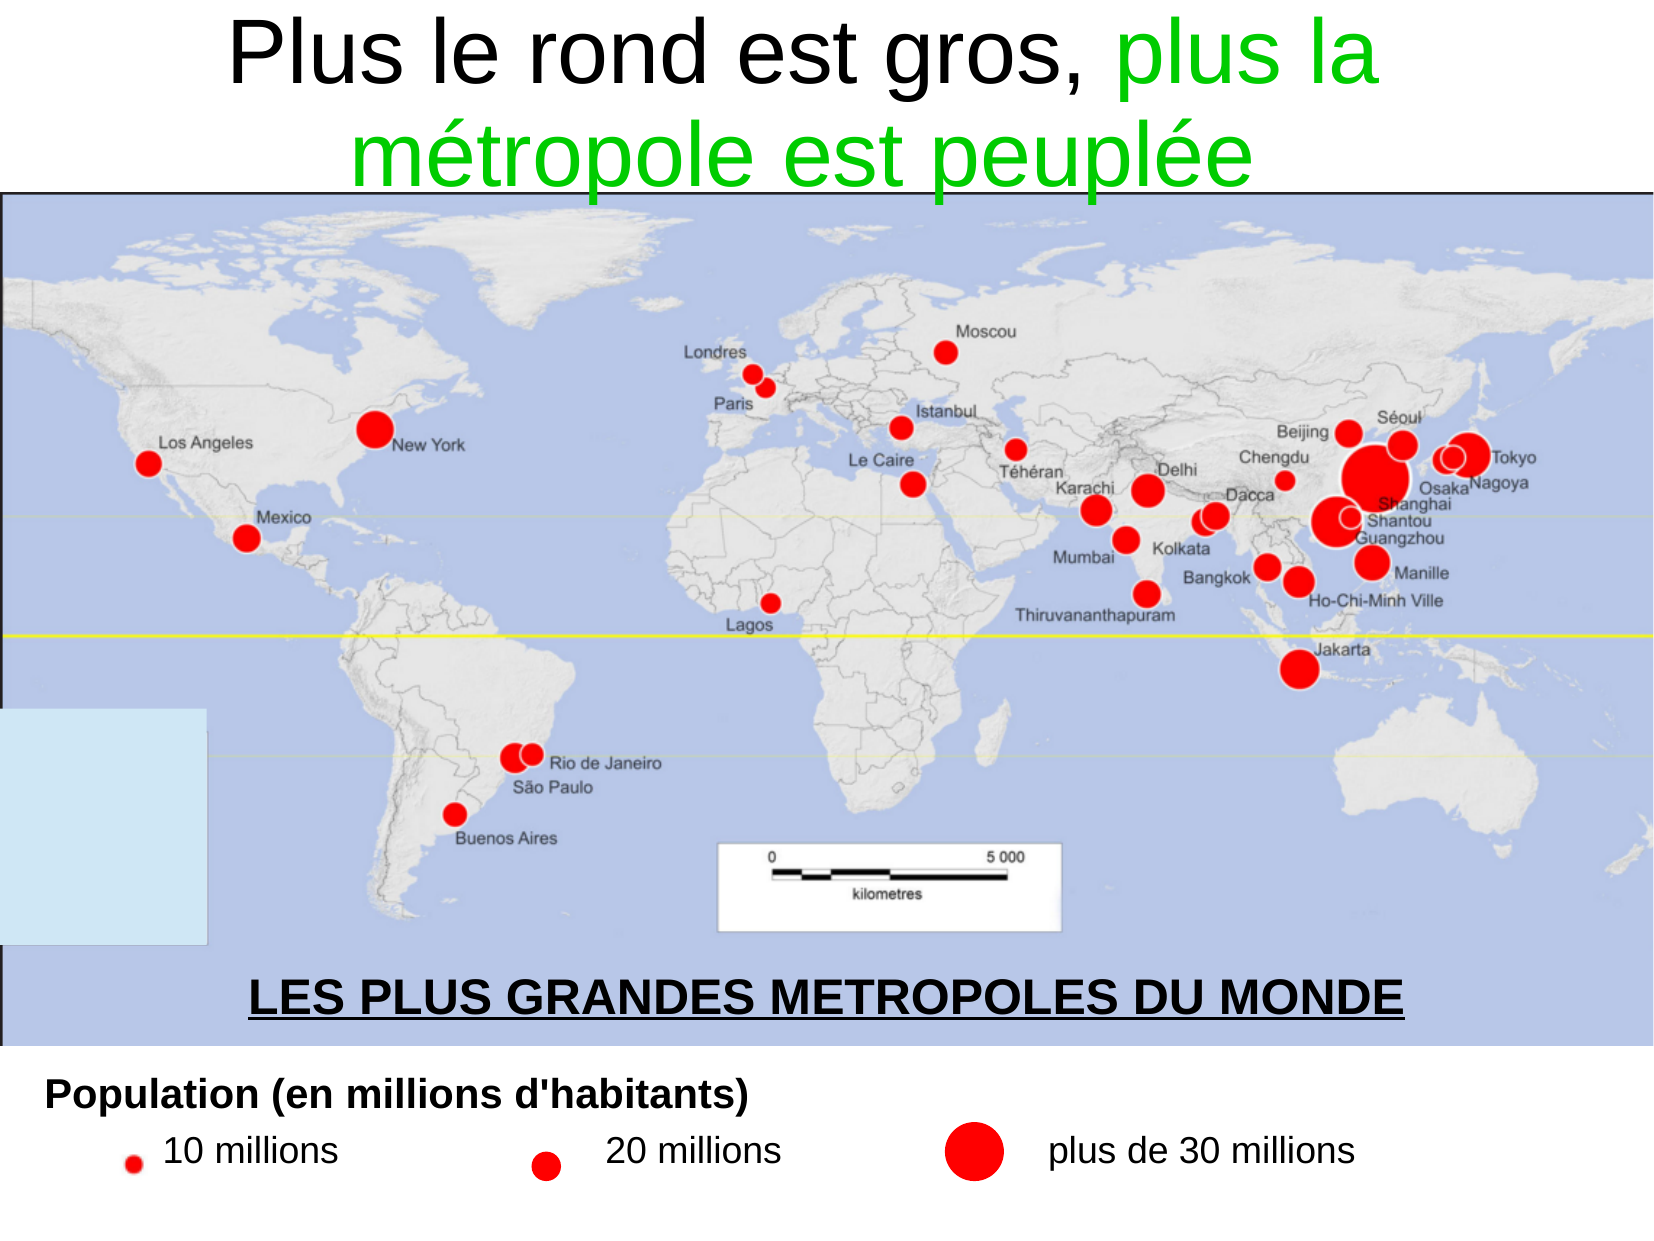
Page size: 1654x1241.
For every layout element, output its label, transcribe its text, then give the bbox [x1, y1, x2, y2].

text_box Population (en millions d'habitants) [29, 1062, 857, 1126]
title Plus le rond est gros, plus la métropole est peuplée [29, 0, 1577, 208]
text_box 20 millions [590, 1126, 827, 1182]
text_box [0, 708, 207, 945]
text_box LES PLUS GRANDES METROPOLES DU MONDE [59, 961, 1595, 1034]
text_box [531, 1151, 562, 1182]
picture [118, 1151, 147, 1182]
text_box [944, 1122, 1004, 1182]
picture [0, 192, 1654, 1046]
text_box plus de 30 millions [1033, 1122, 1447, 1182]
text_box 10 millions [147, 1126, 384, 1182]
